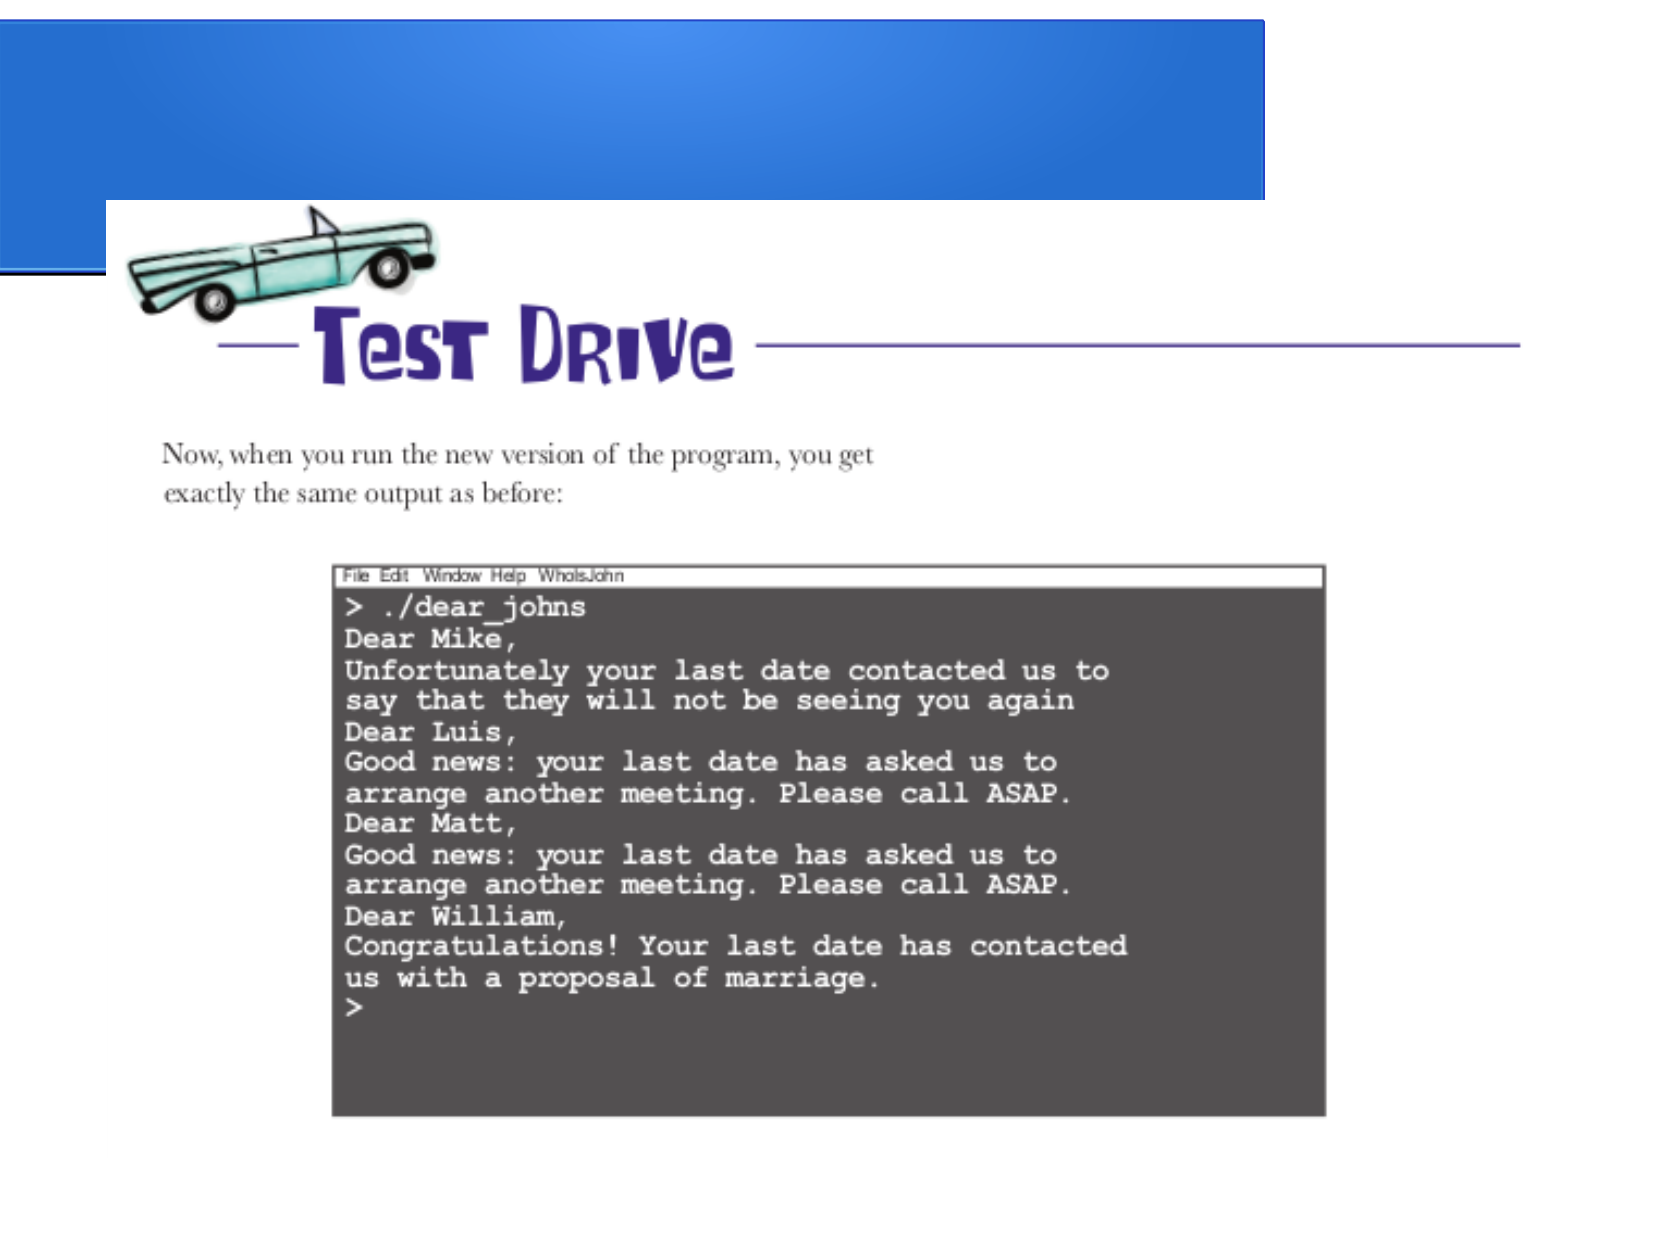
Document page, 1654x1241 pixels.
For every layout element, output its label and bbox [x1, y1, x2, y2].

picture [106, 200, 1560, 1158]
